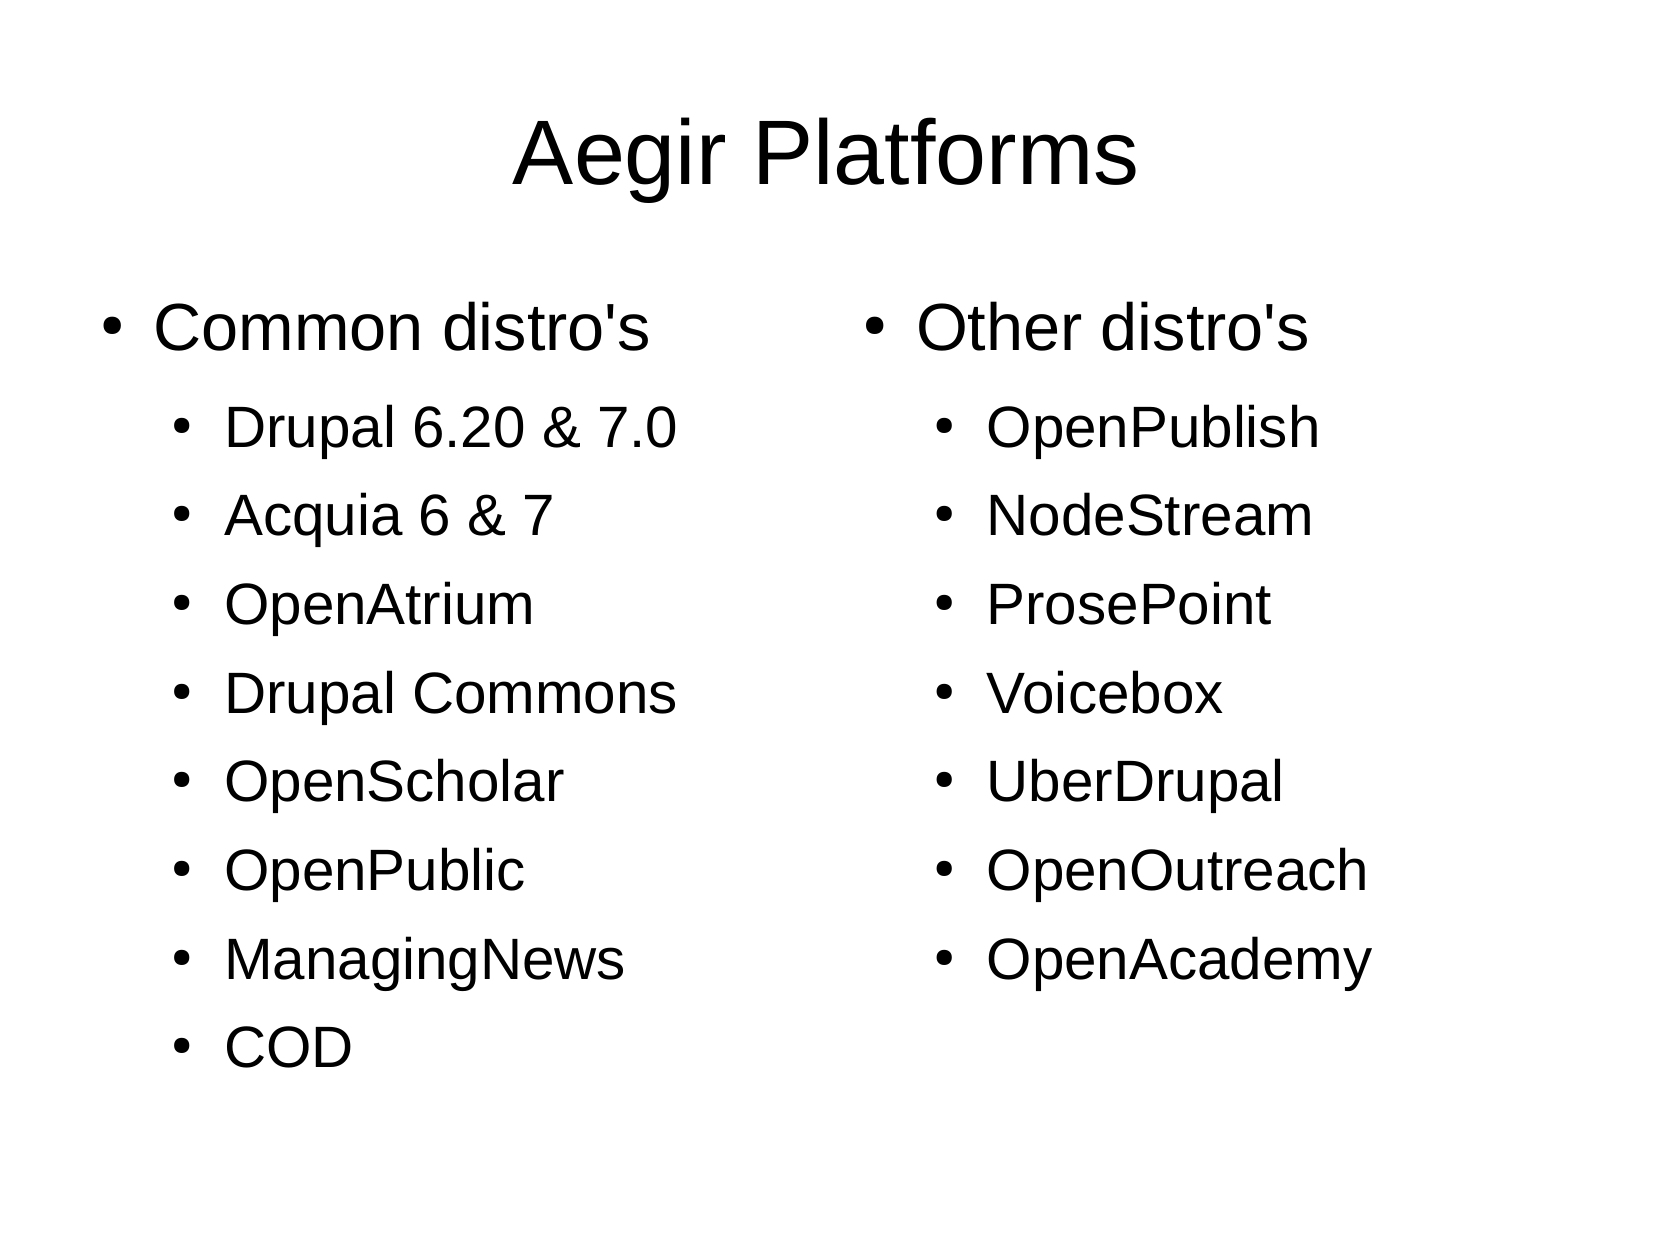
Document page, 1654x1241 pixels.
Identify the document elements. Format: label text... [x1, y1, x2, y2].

list Common distro's Drupal 6.20 & 7.0 Acquia 6 & 7 OpenAtrium Drupal Commons OpenScholar OpenPublic ManagingNews COD [82, 290, 809, 1109]
title Aegir Platforms [82, 49, 1571, 257]
list Other distro's OpenPublish NodeStream ProsePoint Voicebox UberDrupal OpenOutreach OpenAcademy [845, 290, 1572, 1109]
